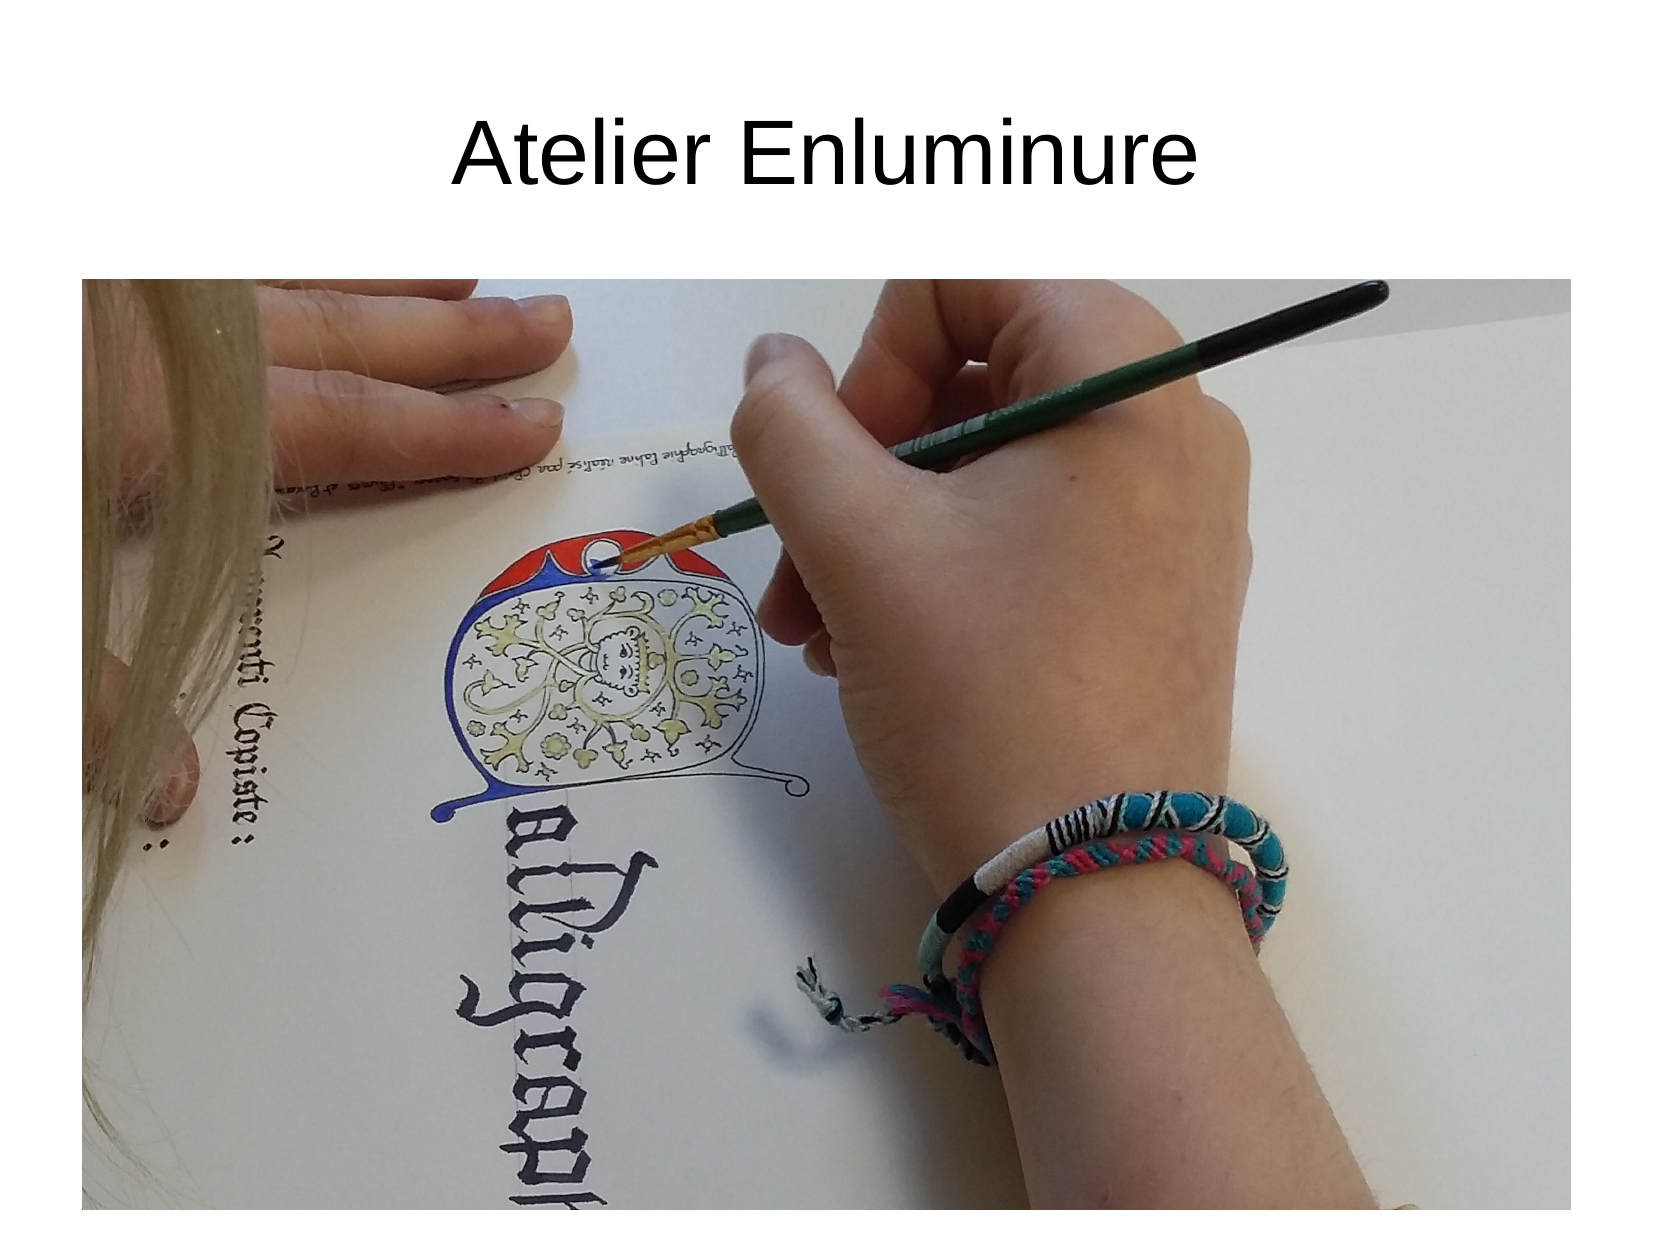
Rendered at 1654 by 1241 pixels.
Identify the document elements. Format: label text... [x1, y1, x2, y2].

title Atelier Enluminure [82, 49, 1571, 257]
picture [82, 279, 1571, 1210]
